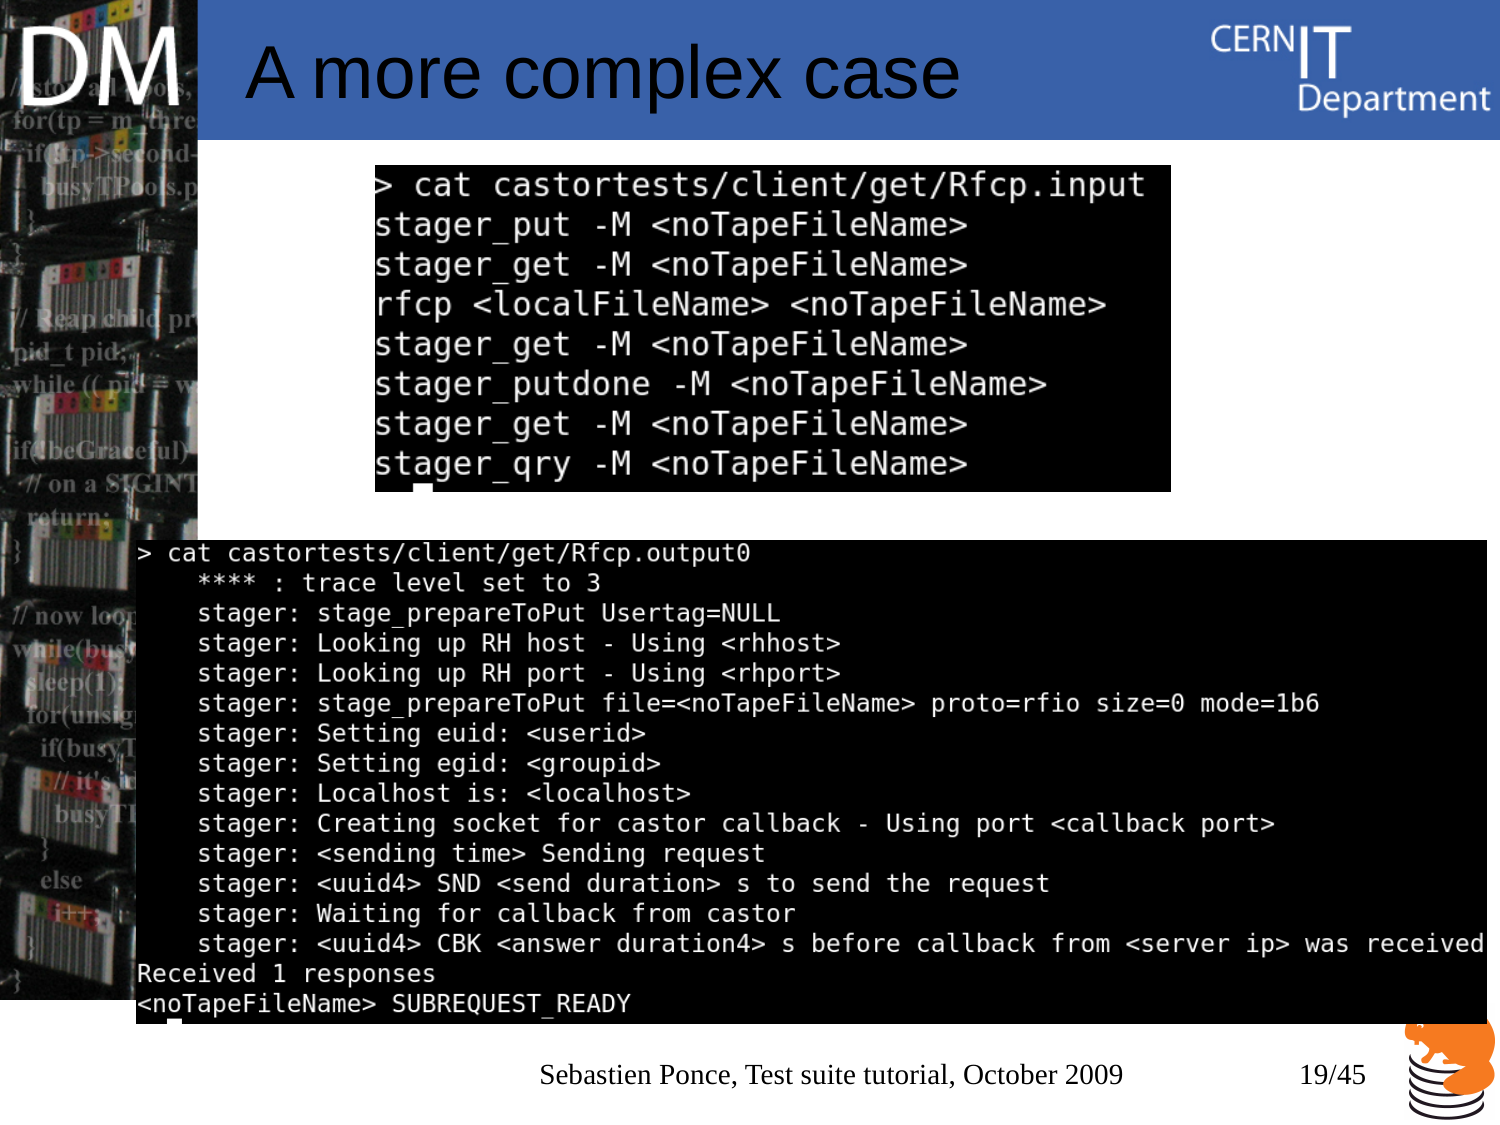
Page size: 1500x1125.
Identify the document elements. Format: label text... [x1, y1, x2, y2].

picture [136, 540, 1495, 1120]
picture [198, 0, 1500, 140]
picture [375, 165, 1171, 492]
title A more complex case [230, 0, 1181, 138]
